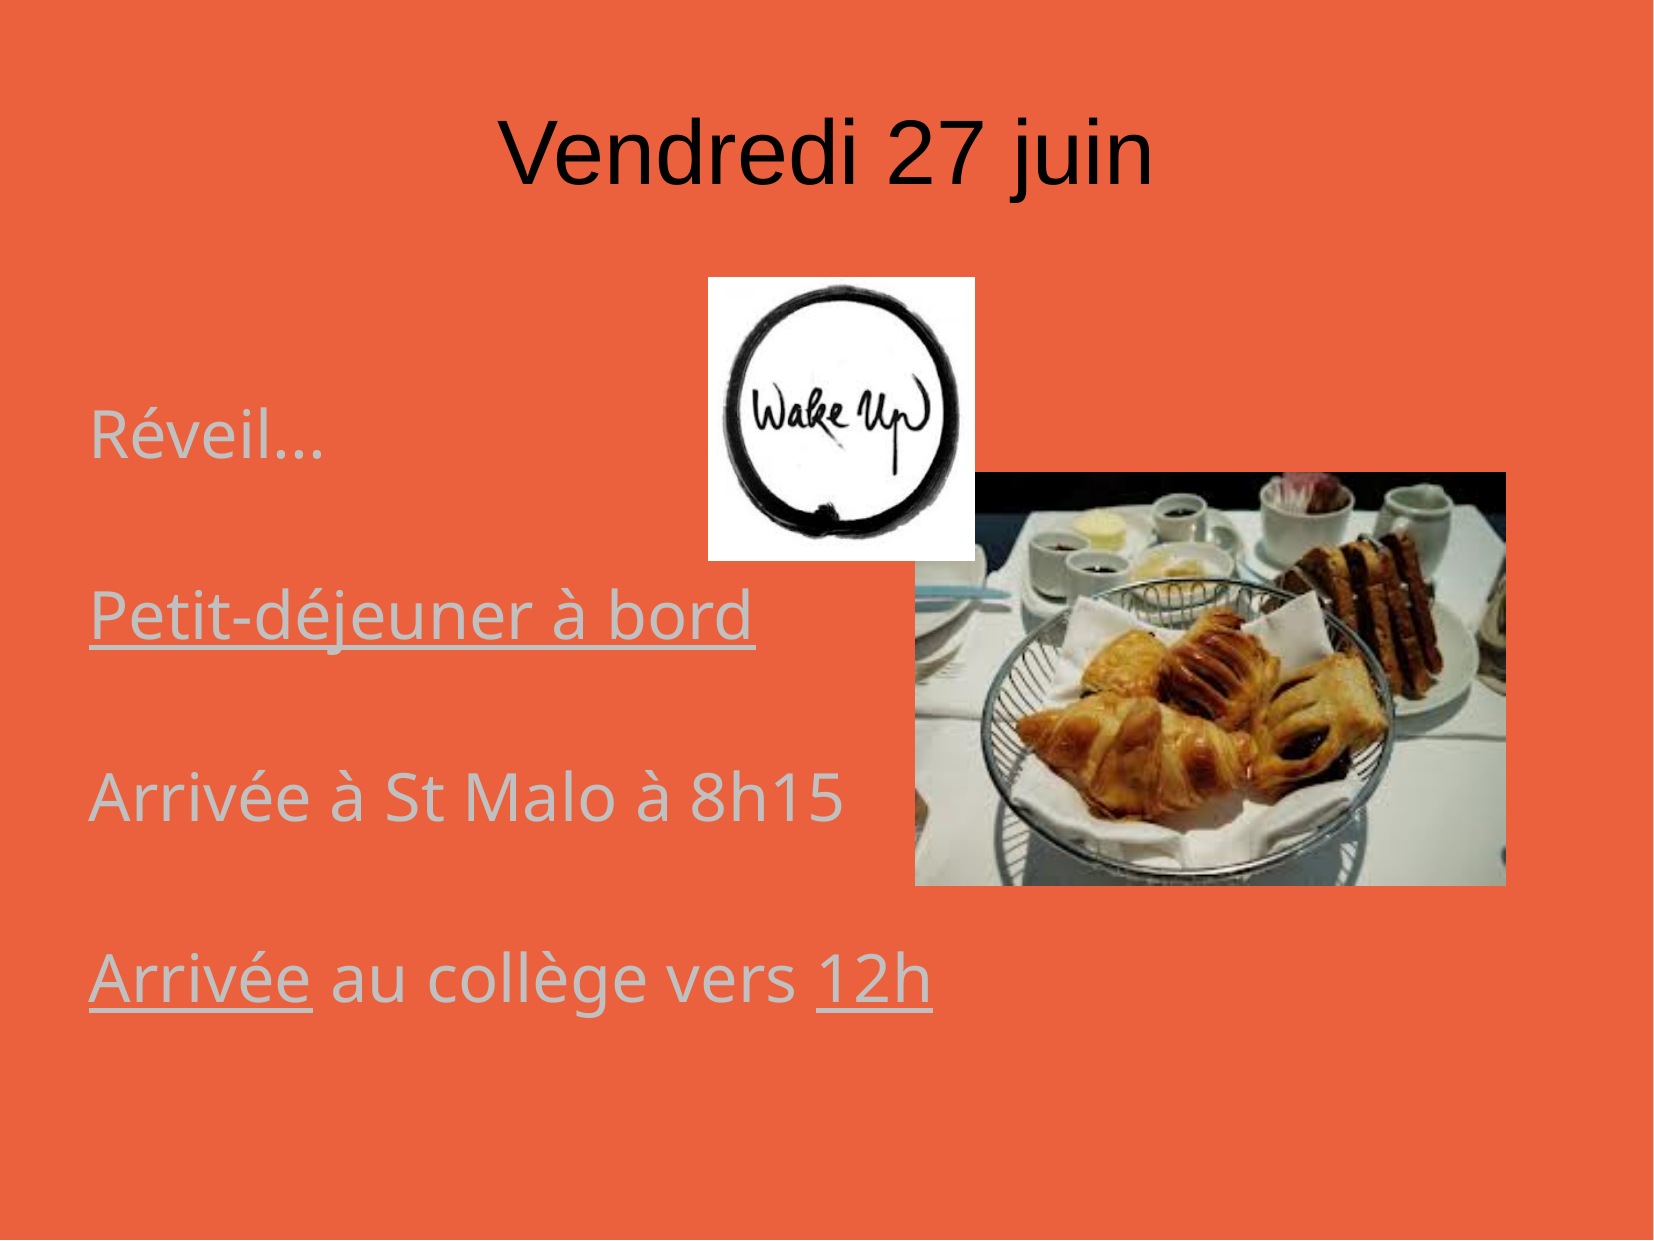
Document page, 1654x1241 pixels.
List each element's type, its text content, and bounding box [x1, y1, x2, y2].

subtitle Réveil... Petit-déjeuner à bord Arrivée à St Malo à 8h15 Arrivée au collège vers 12h [88, 295, 1577, 1114]
picture [708, 277, 1506, 886]
title Vendredi 27 juin [82, 49, 1571, 257]
